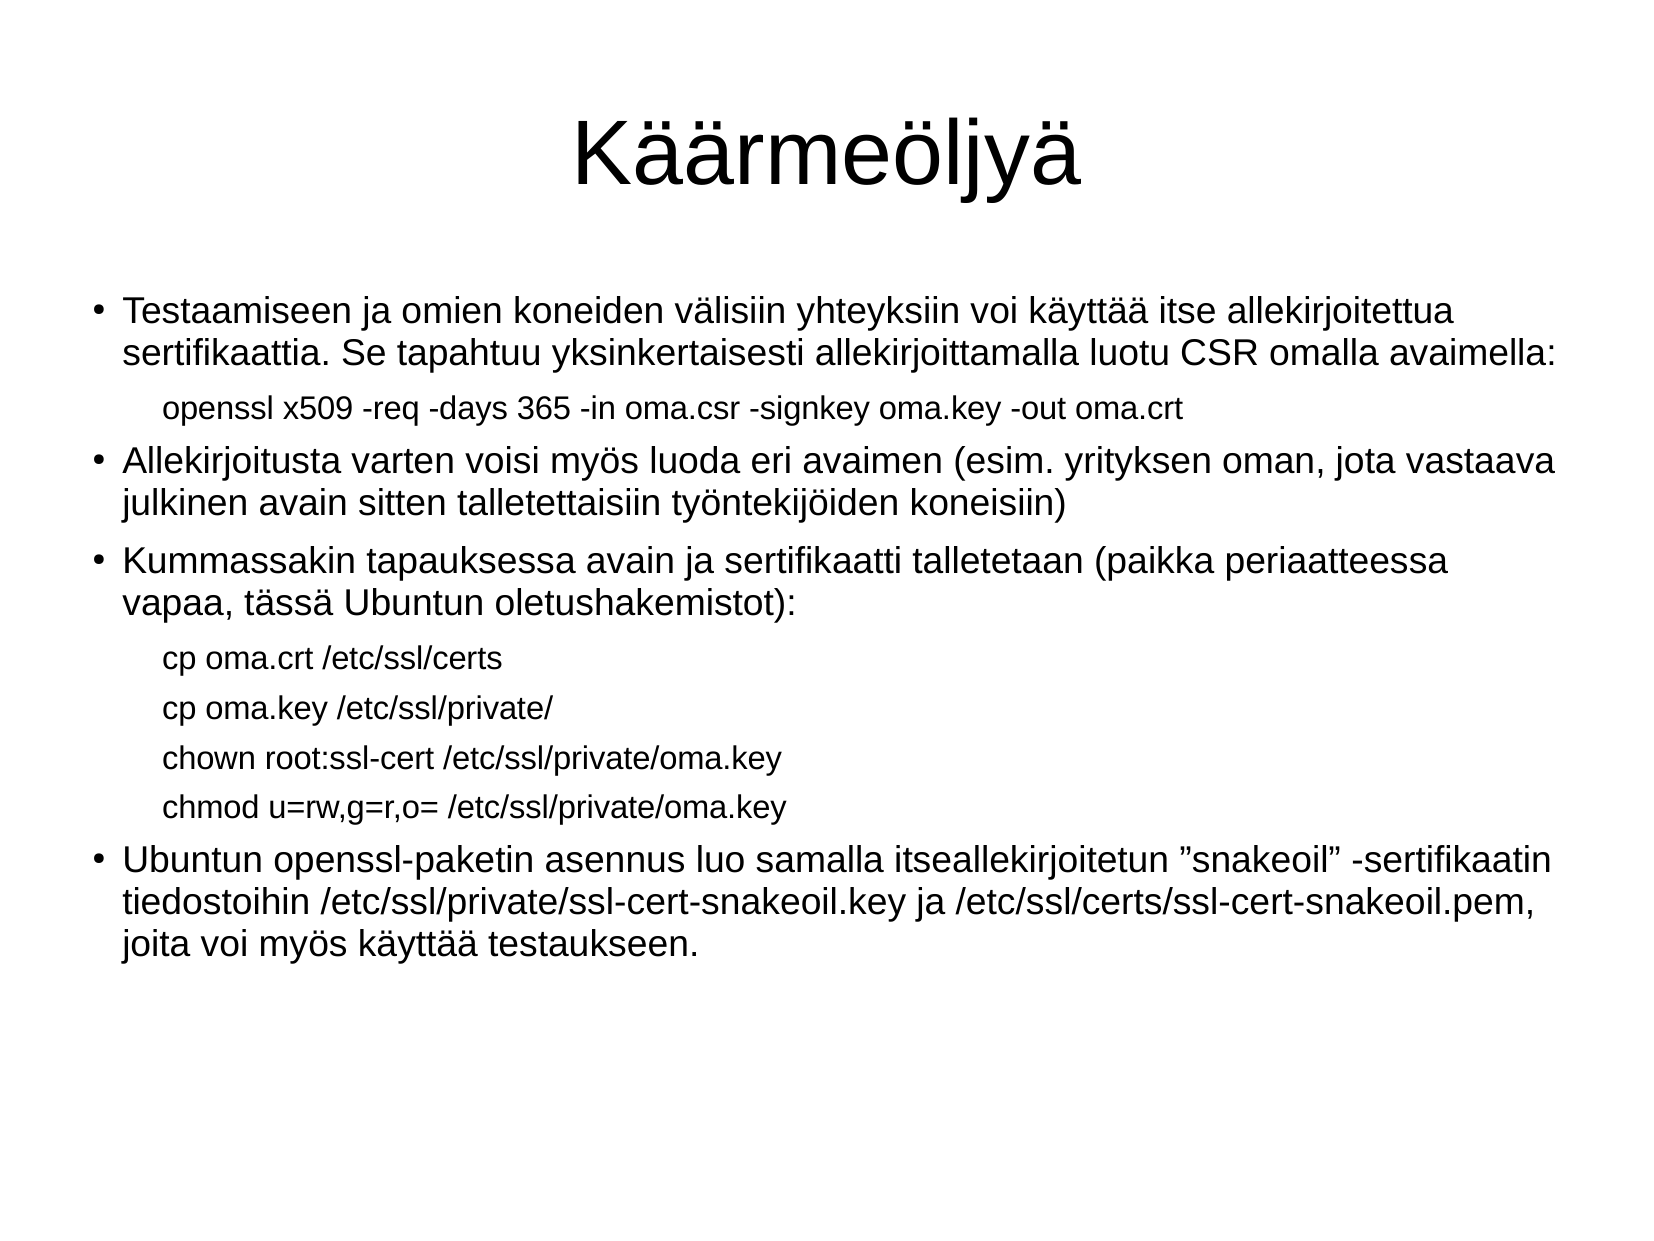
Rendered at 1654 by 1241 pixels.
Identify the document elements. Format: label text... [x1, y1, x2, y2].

list Testaamiseen ja omien koneiden välisiin yhteyksiin voi käyttää itse allekirjoitettua sertifikaattia. Se tapahtuu yksinkertaisesti allekirjoittamalla luotu CSR omalla avaimella: openssl x509 -req -days 365 -in oma.csr -signkey oma.key -out oma.crt Allekirjoitusta varten voisi myös luoda eri avaimen (esim. yrityksen oman, jota vastaava julkinen avain sitten talletettaisiin työntekijöiden koneisiin) Kummassakin tapauksessa avain ja sertifikaatti talletetaan (paikka periaatteessa vapaa, tässä Ubuntun oletushakemistot): cp oma.crt /etc/ssl/certs cp oma.key /etc/ssl/private/ chown root:ssl-cert /etc/ssl/private/oma.key chmod u=rw,g=r,o= /etc/ssl/private/oma.key Ubuntun openssl-paketin asennus luo samalla itseallekirjoitetun ”snakeoil” -sertifikaatin tiedostoihin /etc/ssl/private/ssl-cert-snakeoil.key ja /etc/ssl/certs/ssl-cert-snakeoil.pem, joita voi myös käyttää testaukseen. [82, 290, 1571, 1010]
title Käärmeöljyä [82, 49, 1571, 257]
